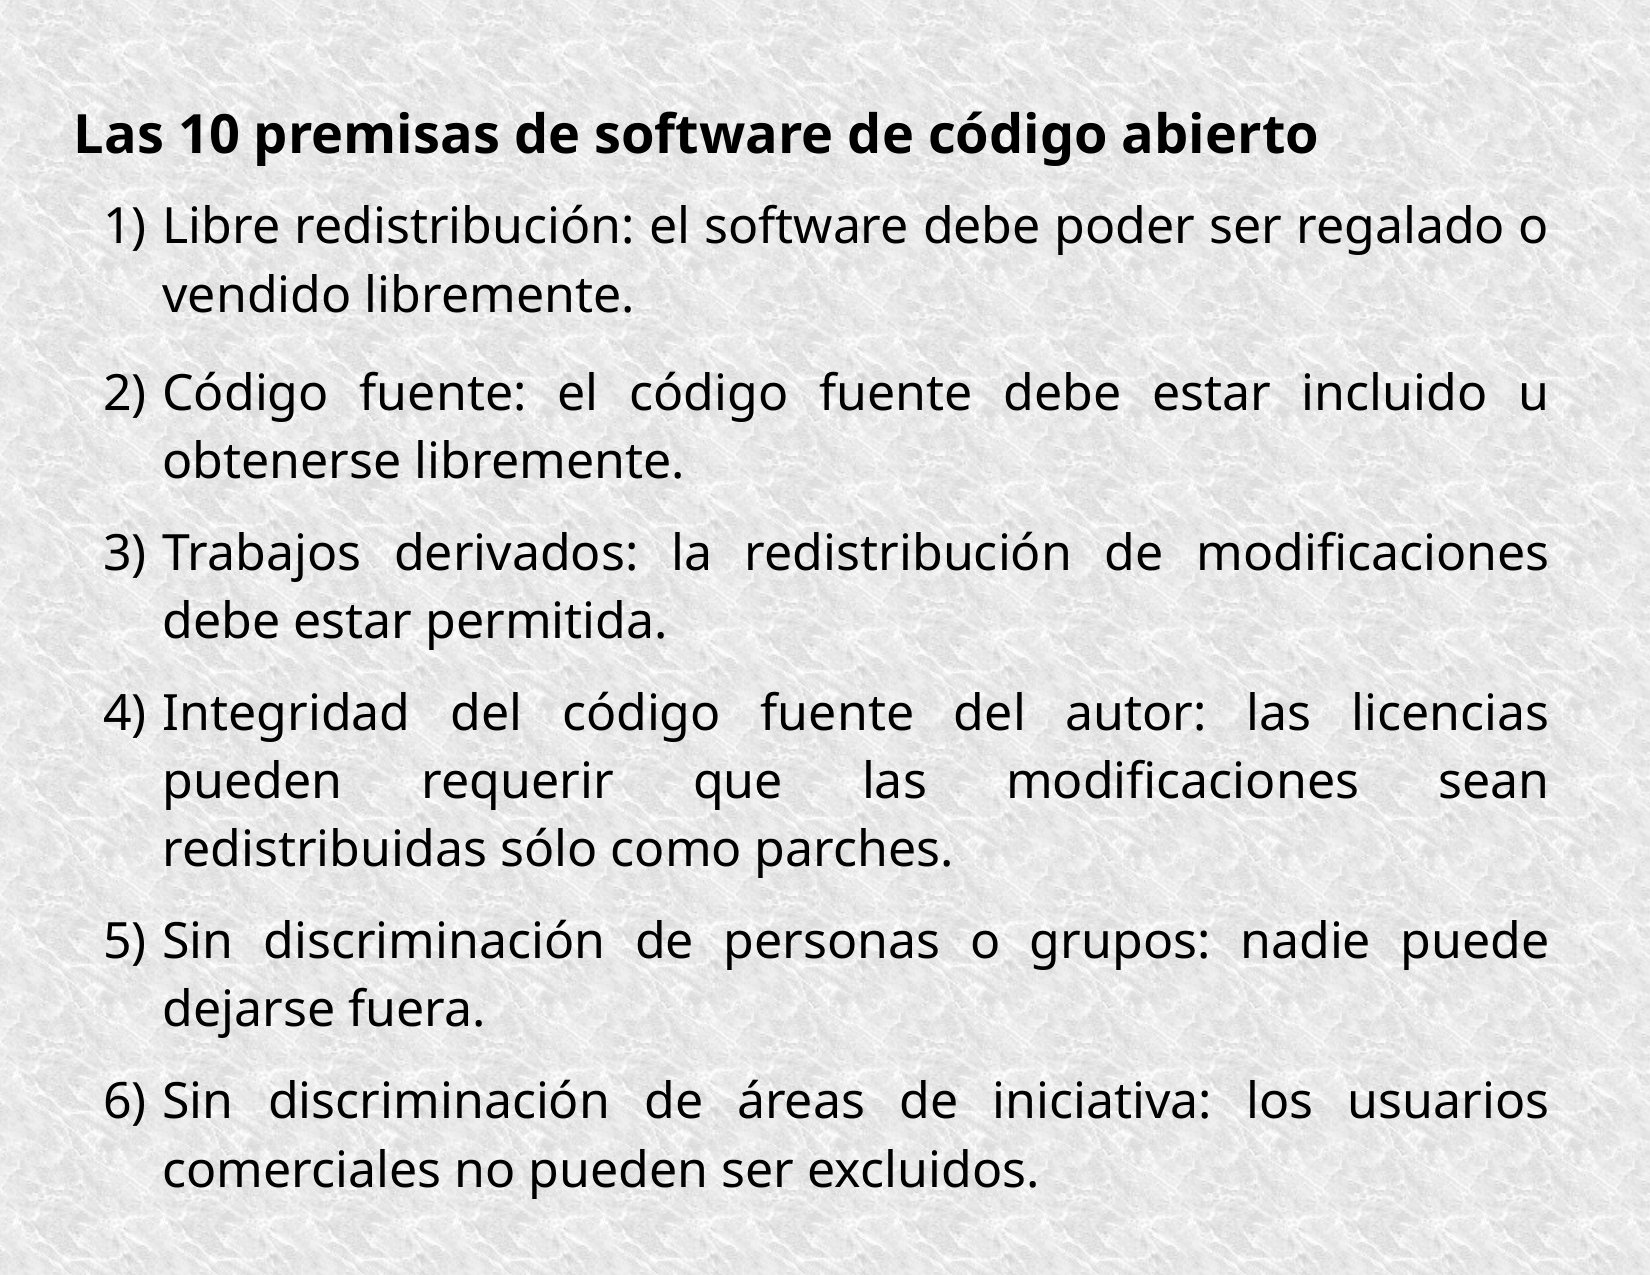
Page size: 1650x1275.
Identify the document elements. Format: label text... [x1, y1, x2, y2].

text_box Libre redistribución: el software debe poder ser regalado o vendido libremente. Código fuente: el código fuente debe estar incluido u obtenerse libremente. Trabajos derivados: la redistribución de modificaciones debe estar permitida. Integridad del código fuente del autor: las licencias pueden requerir que las modificaciones sean redistribuidas sólo como parches. Sin discriminación de personas o grupos: nadie puede dejarse fuera. Sin discriminación de áreas de iniciativa: los usuarios comerciales no pueden ser excluidos. [88, 211, 1565, 1182]
picture [0, 0, 1650, 1275]
text_box Las 10 premisas de software de código abierto [59, 59, 1595, 207]
